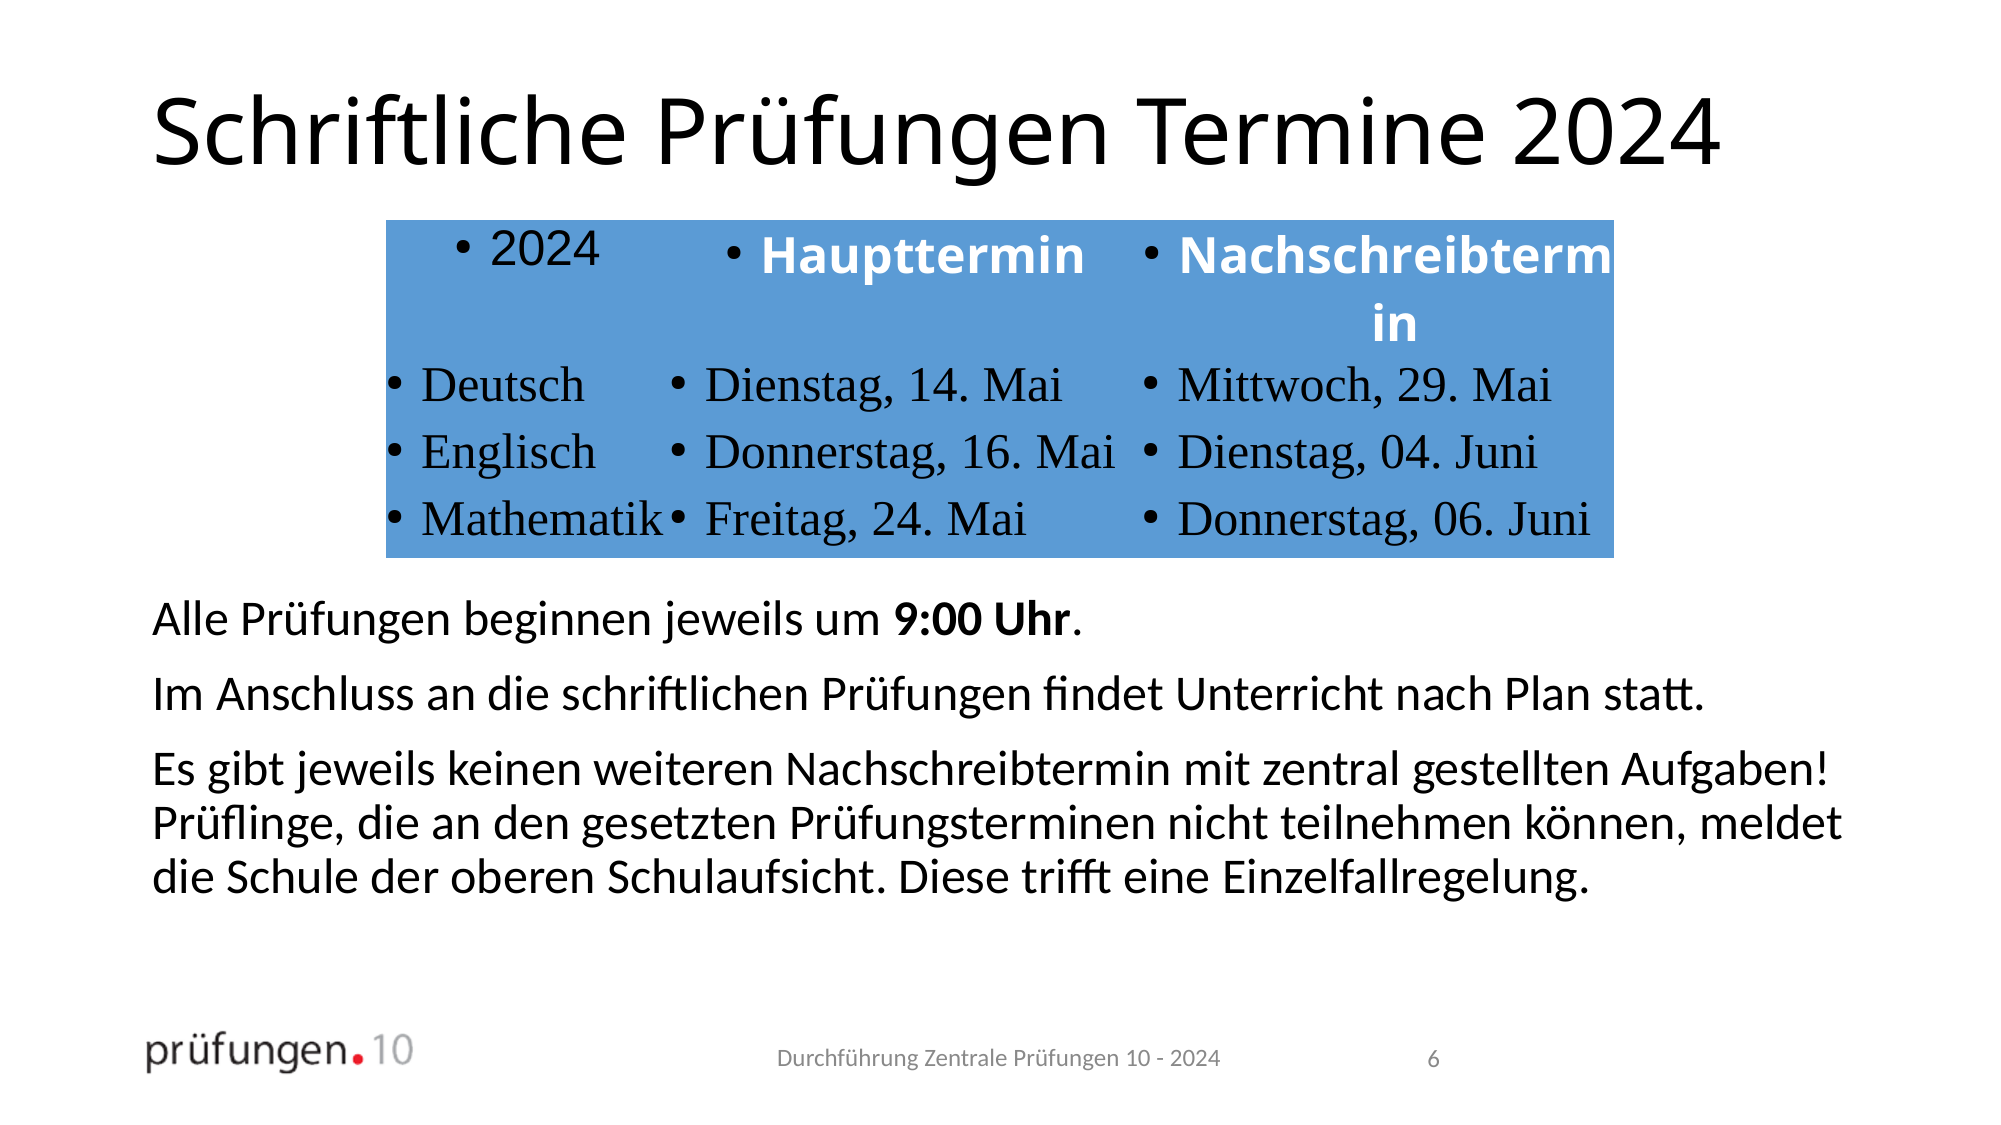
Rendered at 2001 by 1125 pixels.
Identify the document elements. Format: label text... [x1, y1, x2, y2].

table_cell Donnerstag, 06. Juni [1142, 491, 1614, 558]
table_cell Mathematik [386, 491, 669, 558]
table_cell Freitag, 24. Mai [669, 491, 1142, 558]
table_header 2024 [386, 220, 669, 357]
table_header Nachschreibtermin [1142, 220, 1614, 357]
table_cell Dienstag, 04. Juni [1142, 424, 1614, 491]
table_header Haupttermin [669, 220, 1142, 357]
table_cell Dienstag, 14. Mai [669, 357, 1142, 424]
title Schriftliche Prüfungen Termine 2024 [137, 77, 1863, 193]
table_cell Donnerstag, 16. Mai [669, 424, 1142, 491]
text_box Alle Prüfungen beginnen jeweils um 9:00 Uhr. Im Anschluss an die schriftlichen Prüfungen findet Unterricht nach Plan statt. Es gibt jeweils keinen weiteren Nachschreibtermin mit zentral gestellten Aufgaben! Prüflinge, die an den gesetzten Prüfungsterminen nicht teilnehmen können, meldet die Schule der oberen Schulaufsicht. Diese trifft eine Einzelfallregelung. [137, 584, 1863, 1014]
table_cell Deutsch [386, 357, 669, 424]
text_box [1412, 1027, 1863, 1088]
table_cell Englisch [386, 424, 669, 491]
table_cell Mittwoch, 29. Mai [1142, 357, 1614, 424]
